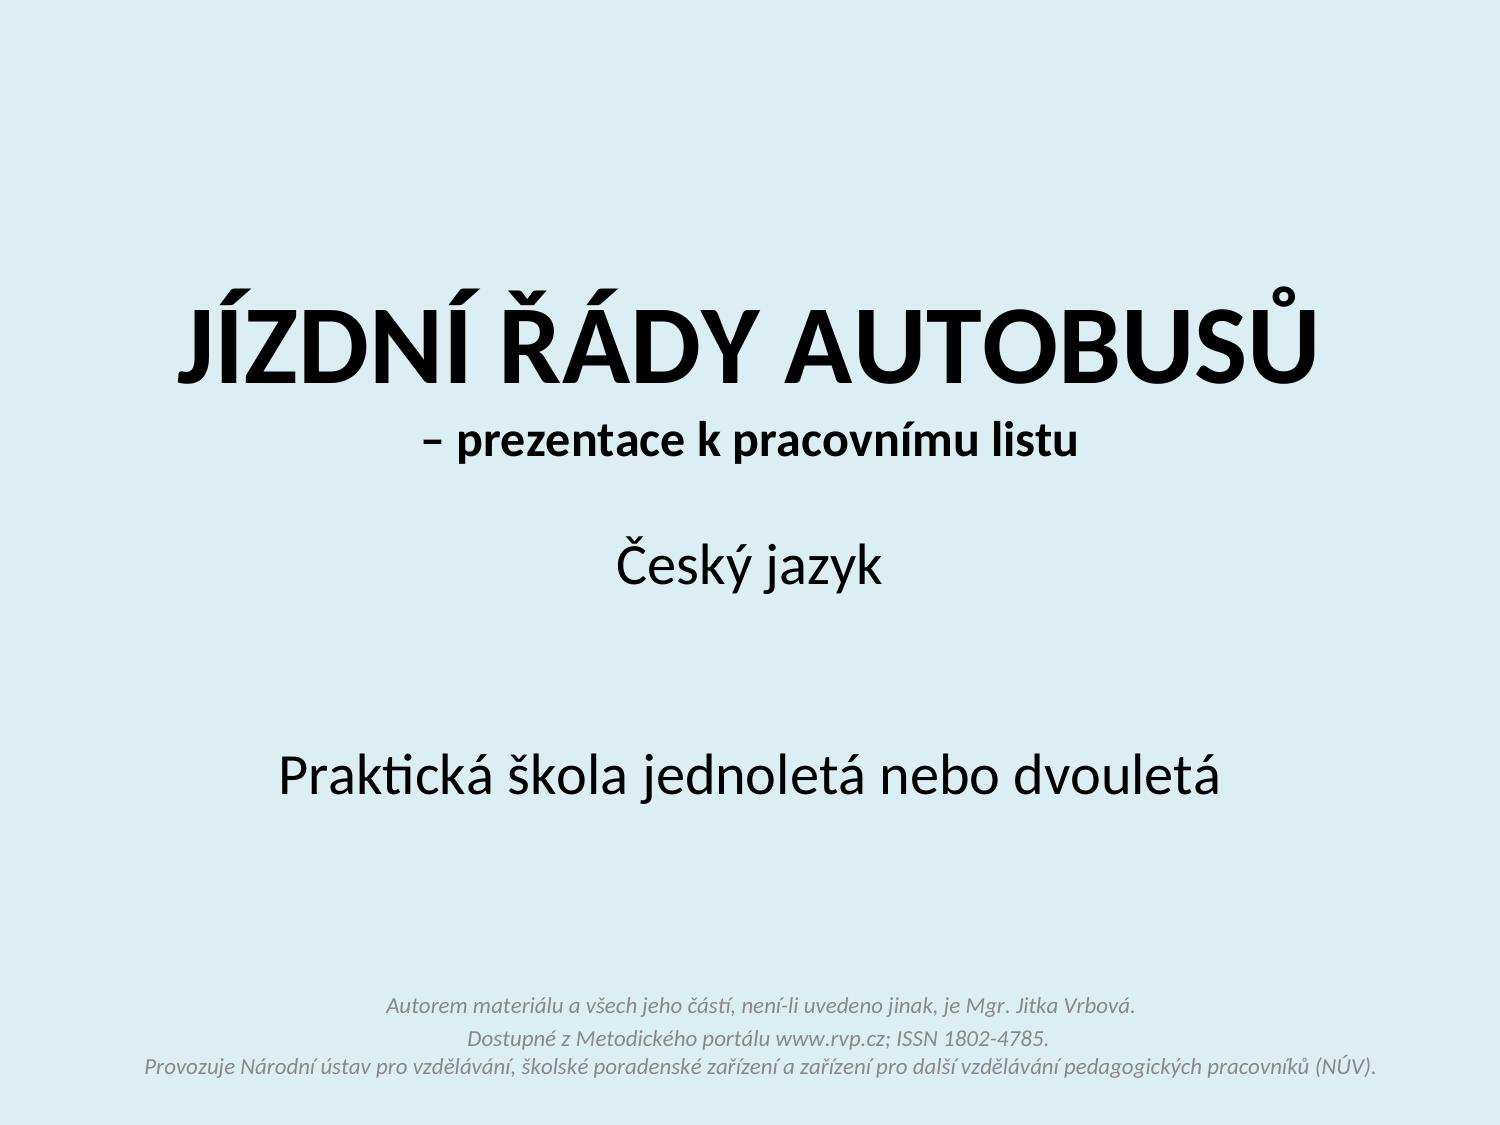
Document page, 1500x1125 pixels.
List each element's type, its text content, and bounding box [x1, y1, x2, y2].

title JÍZDNÍ ŘÁDY AUTOBUSŮ – prezentace k pracovnímu listu Český jazyk Praktická škola jednoletá nebo dvouletá [112, 148, 1388, 929]
text_box Autorem materiálu a všech jeho částí, není-li uvedeno jinak, je Mgr. Jitka Vrbová. Dostupné z Metodického portálu www.rvp.cz; ISSN 1802-4785. Provozuje Národní ústav pro vzdělávání, školské poradenské zařízení a zařízení pro další vzdělávání pedagogických pracovníků (NÚV). [123, 983, 1400, 1125]
